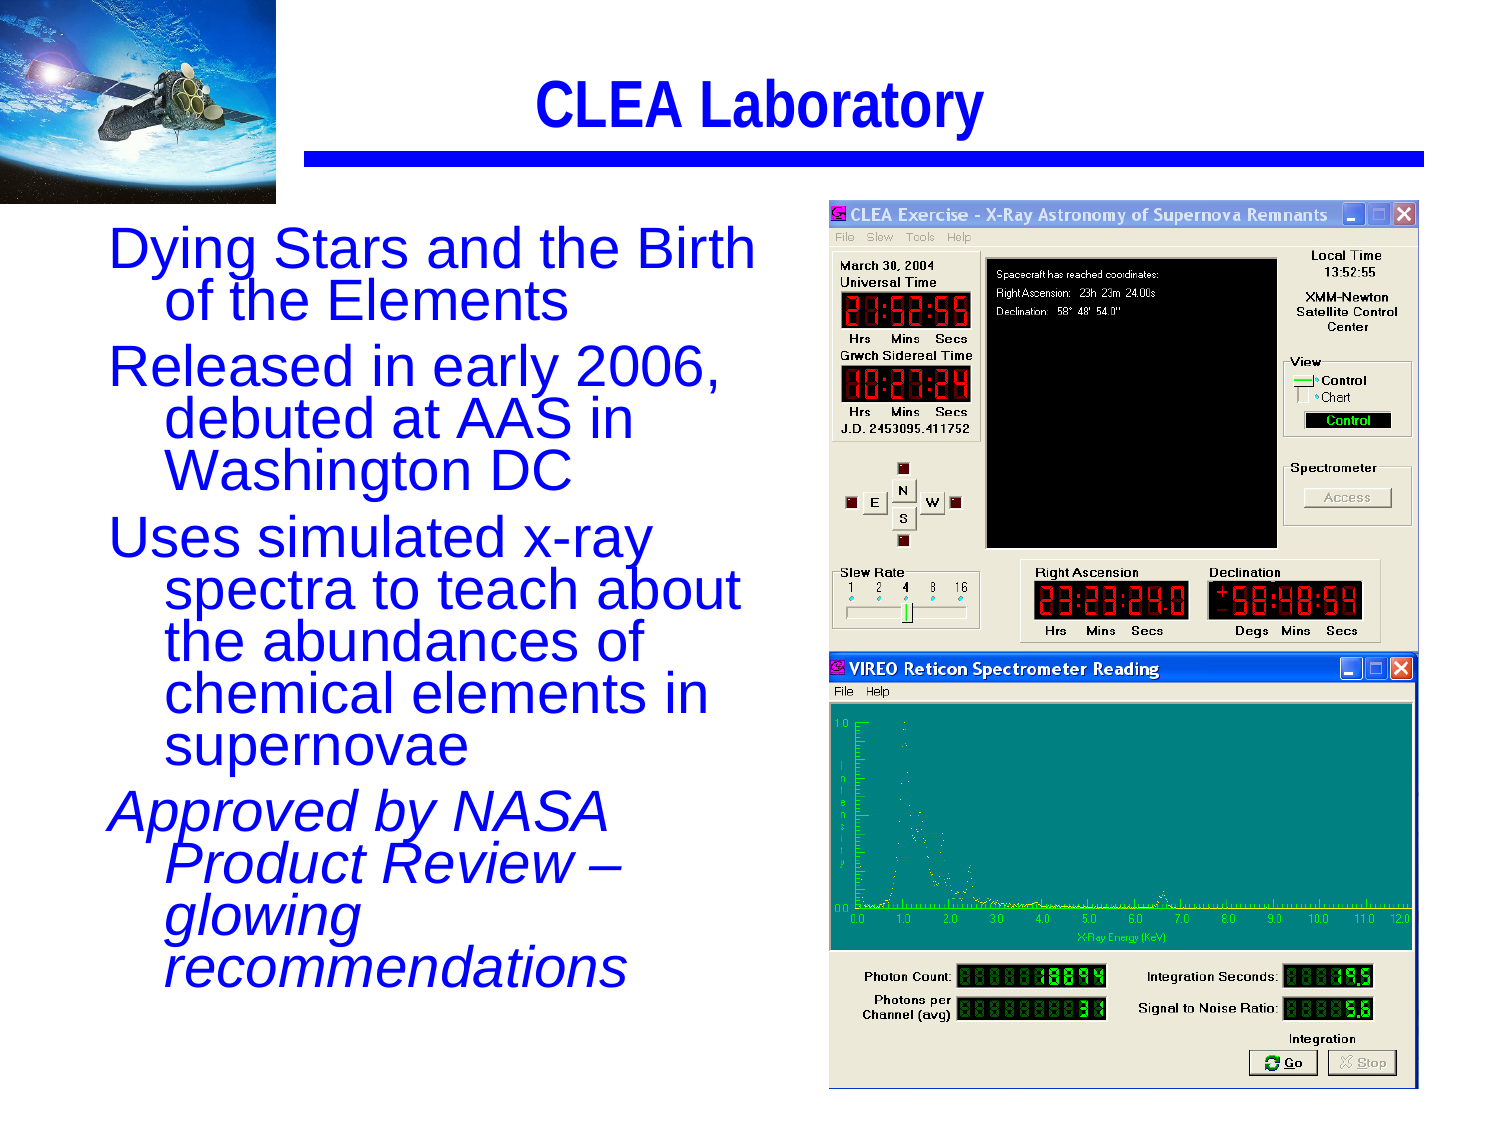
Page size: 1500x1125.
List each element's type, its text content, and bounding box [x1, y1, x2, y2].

list Dying Stars and the Birth of the Elements Released in early 2006, debuted at AAS in Washington DC Uses simulated x-ray spectra to teach about the abundances of chemical elements in supernovae Approved by NASA Product Review – glowing recommendations [93, 219, 793, 1125]
picture [0, 0, 276, 204]
picture [829, 200, 1419, 1089]
text_box [304, 151, 1423, 167]
title CLEA Laboratory [276, 53, 1361, 154]
